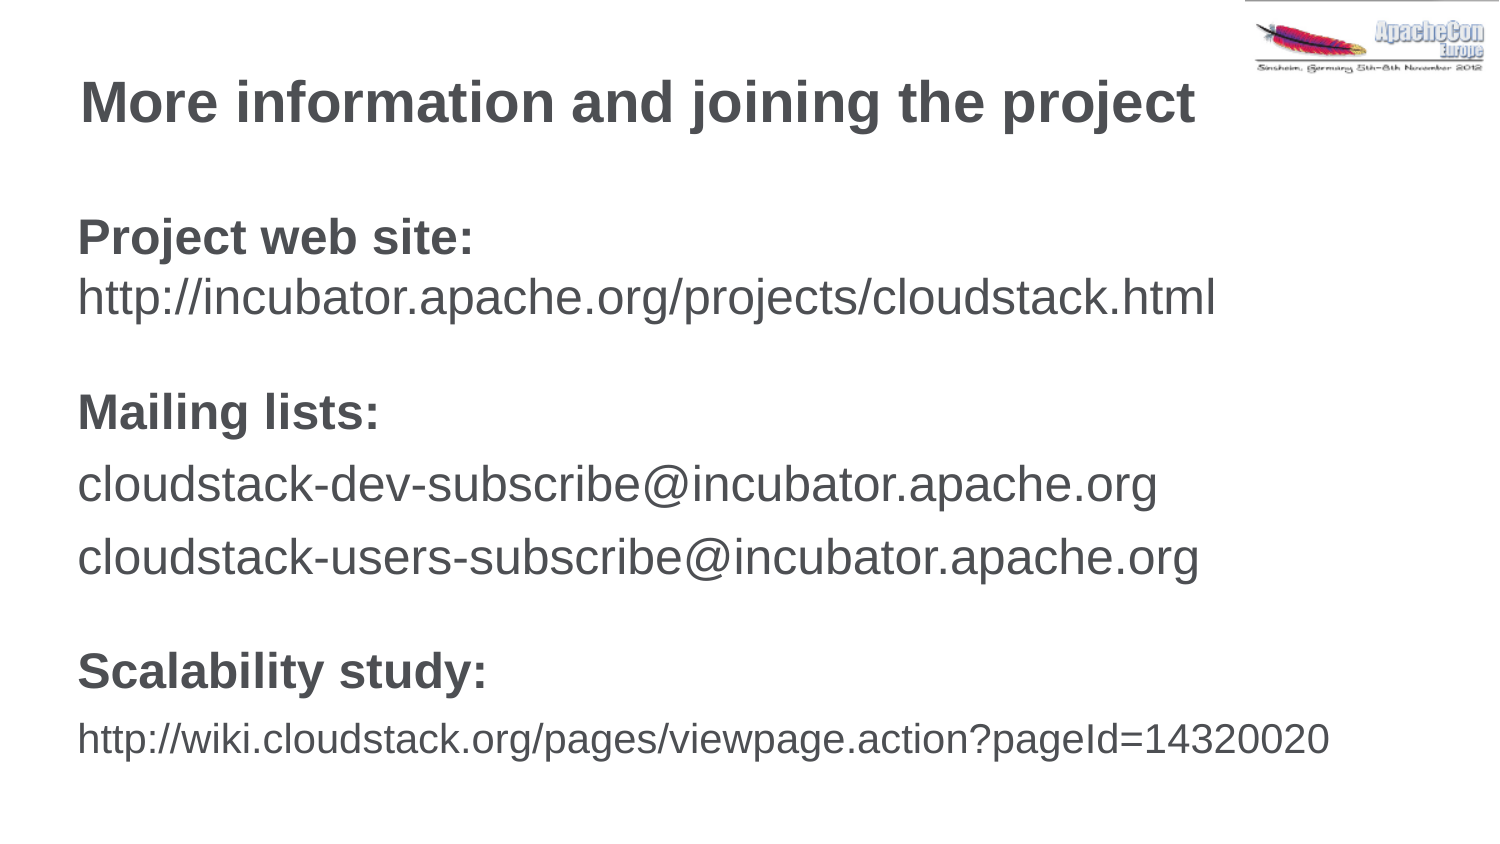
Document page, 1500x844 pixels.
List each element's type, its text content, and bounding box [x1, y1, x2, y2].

title More information and joining the project [65, 47, 1438, 153]
list Project web site: http://incubator.apache.org/projects/cloudstack.html Mailing lists: cloudstack-dev-subscribe@incubator.apache.org cloudstack-users-subscribe@incubator.apache.org Scalability study: http://wiki.cloudstack.org/pages/viewpage.action?pageId=14320020 [62, 196, 1435, 844]
picture [1245, 0, 1499, 90]
